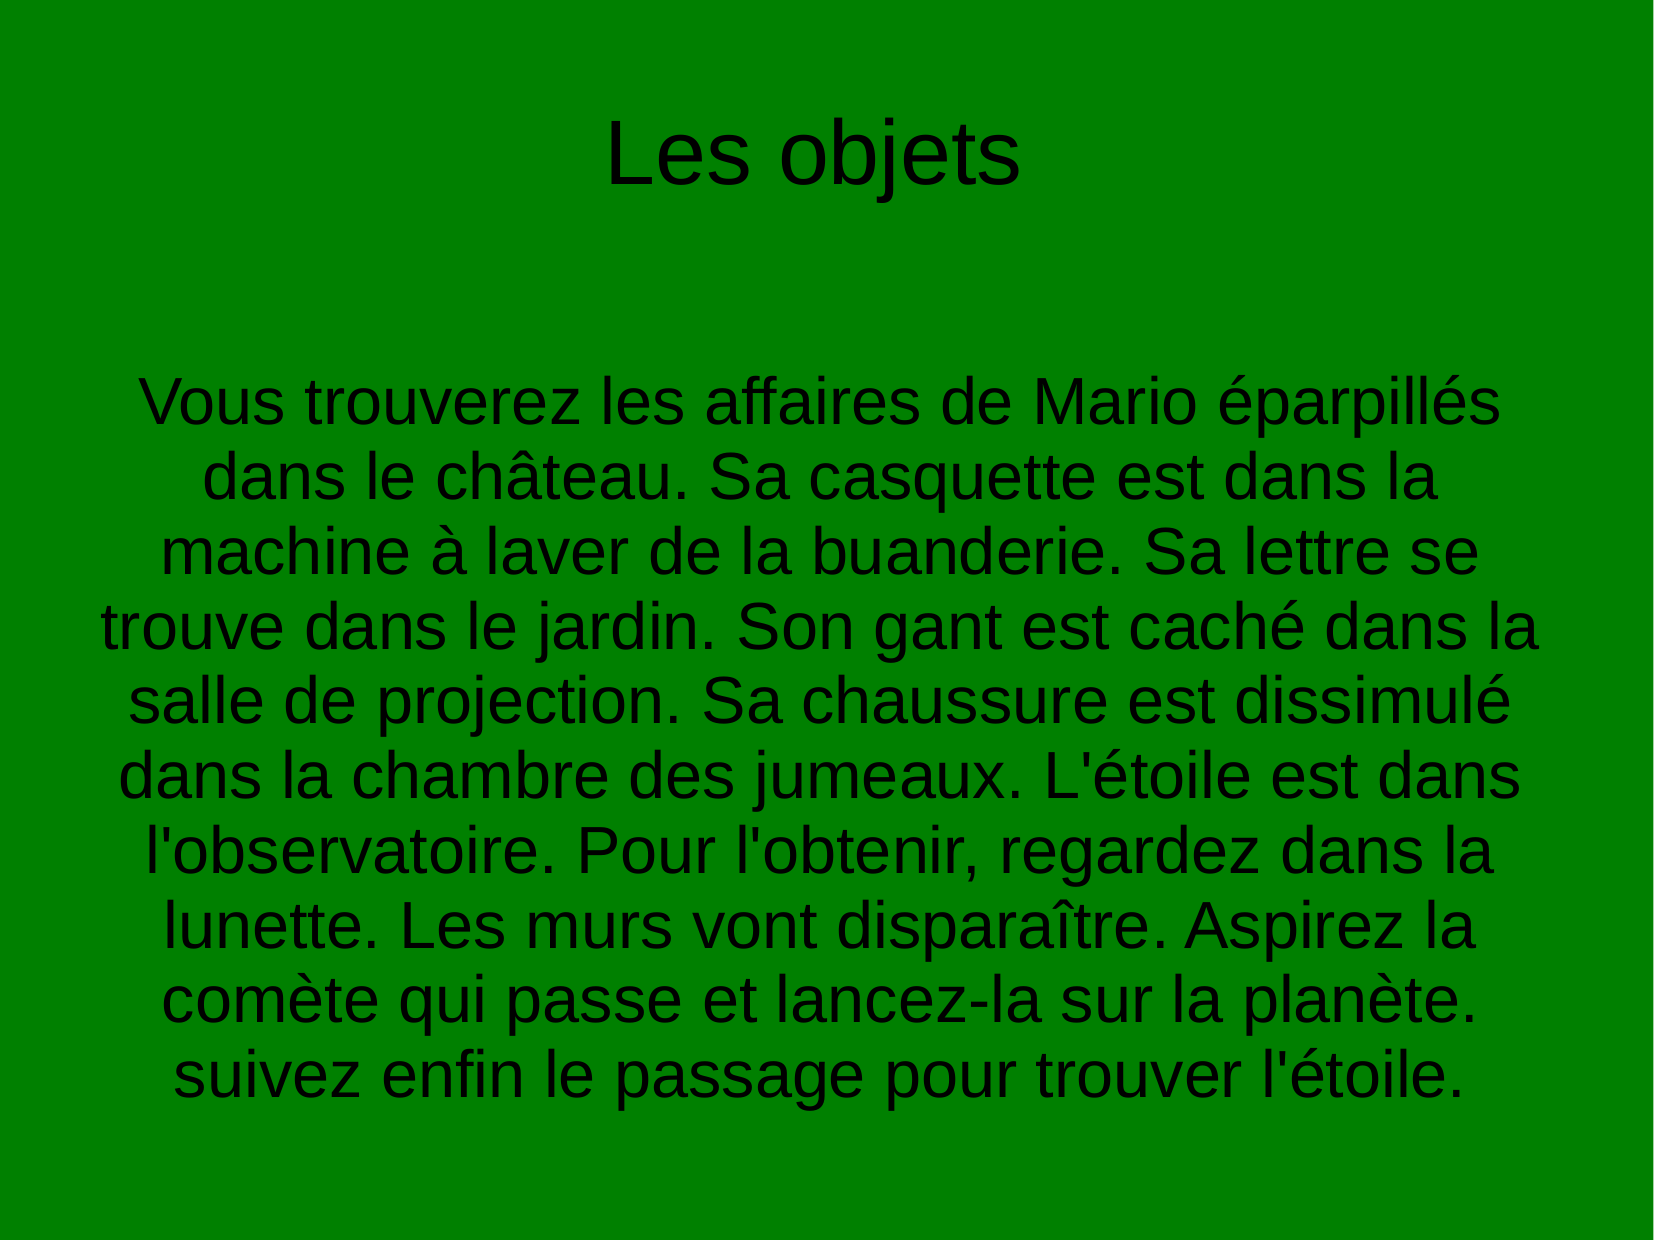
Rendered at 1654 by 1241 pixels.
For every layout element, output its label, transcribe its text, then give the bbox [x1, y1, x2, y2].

subtitle Vous trouverez les affaires de Mario éparpillés dans le château. Sa casquette est dans la machine à laver de la buanderie. Sa lettre se trouve dans le jardin. Son gant est caché dans la salle de projection. Sa chaussure est dissimulé dans la chambre des jumeaux. L'étoile est dans l'observatoire. Pour l'obtenir, regardez dans la lunette. Les murs vont disparaître. Aspirez la comète qui passe et lancez-la sur la planète. suivez enfin le passage pour trouver l'étoile. [76, 295, 1565, 1182]
title Les objets [82, 56, 1571, 250]
